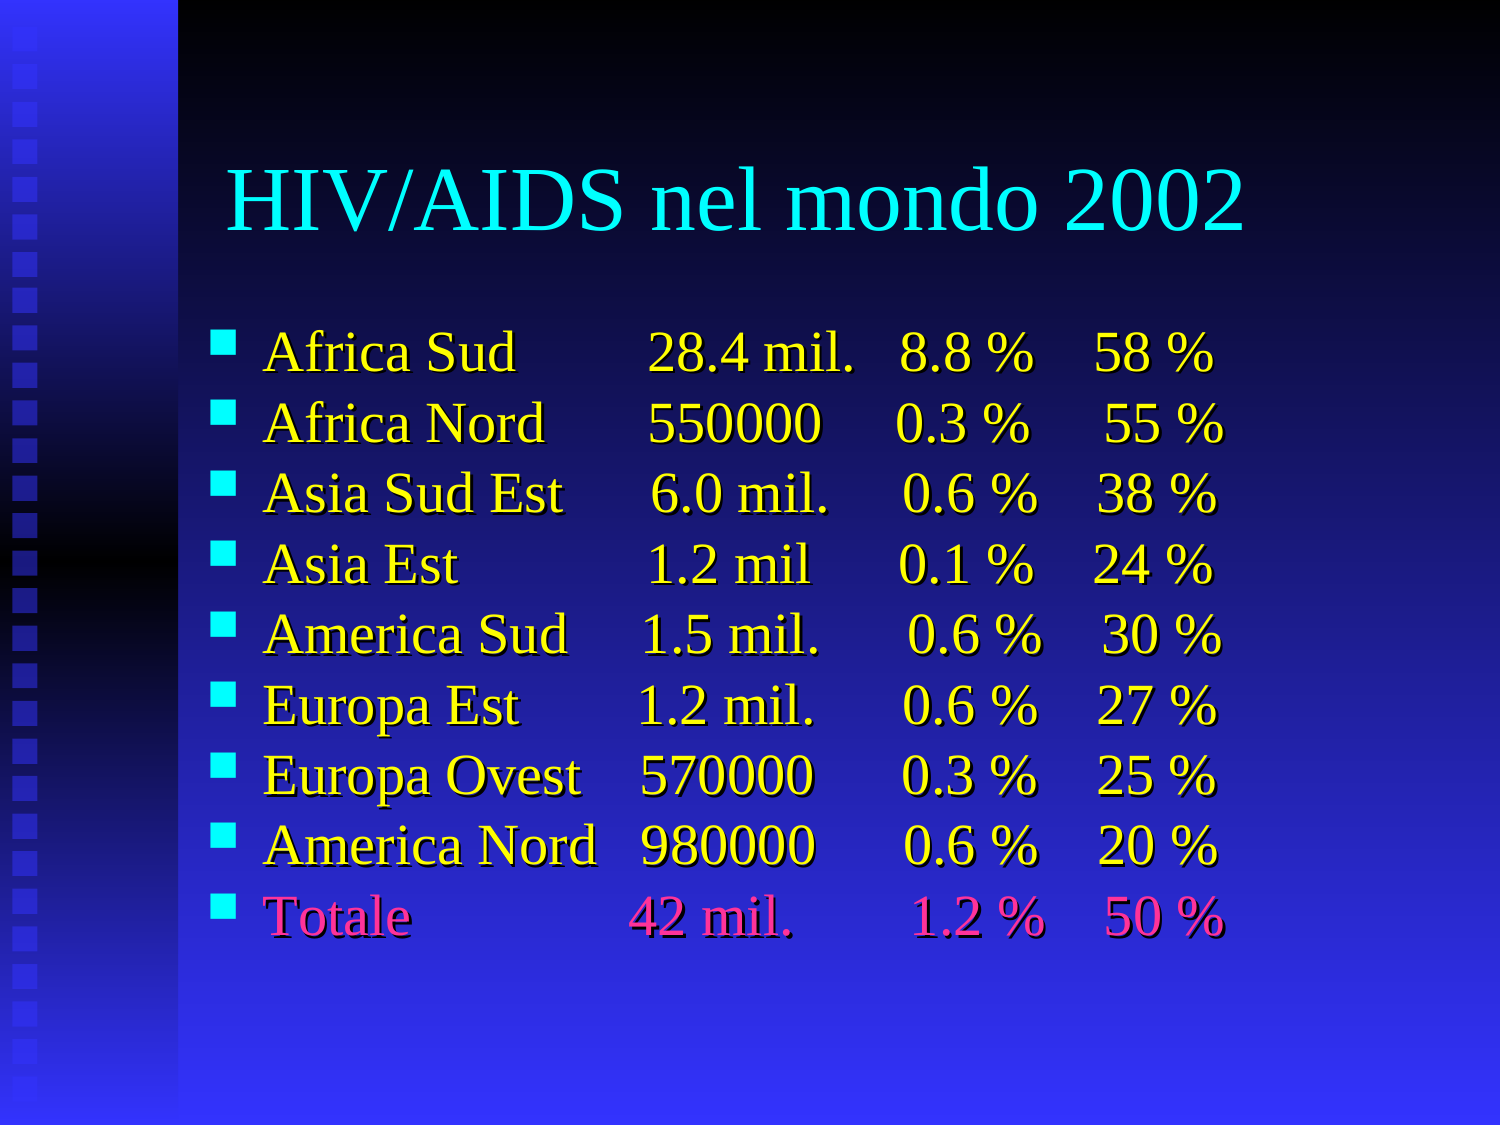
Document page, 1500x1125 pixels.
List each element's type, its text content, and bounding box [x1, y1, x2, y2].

text_box Africa Sud 28.4 mil. 8.8 % 58 % Africa Nord 550000 0.3 % 55 % Asia Sud Est 6.0 mil. 0.6 % 38 % Asia Est 1.2 mil 0.1 % 24 % America Sud 1.5 mil. 0.6 % 30 % Europa Est 1.2 mil. 0.6 % 27 % Europa Ovest 570000 0.3 % 25 % America Nord 980000 0.6 % 20 % Totale 42 mil. 1.2 % 50 % [191, 319, 1467, 995]
text_box HIV/AIDS nel mondo 2002 [187, 99, 1463, 288]
